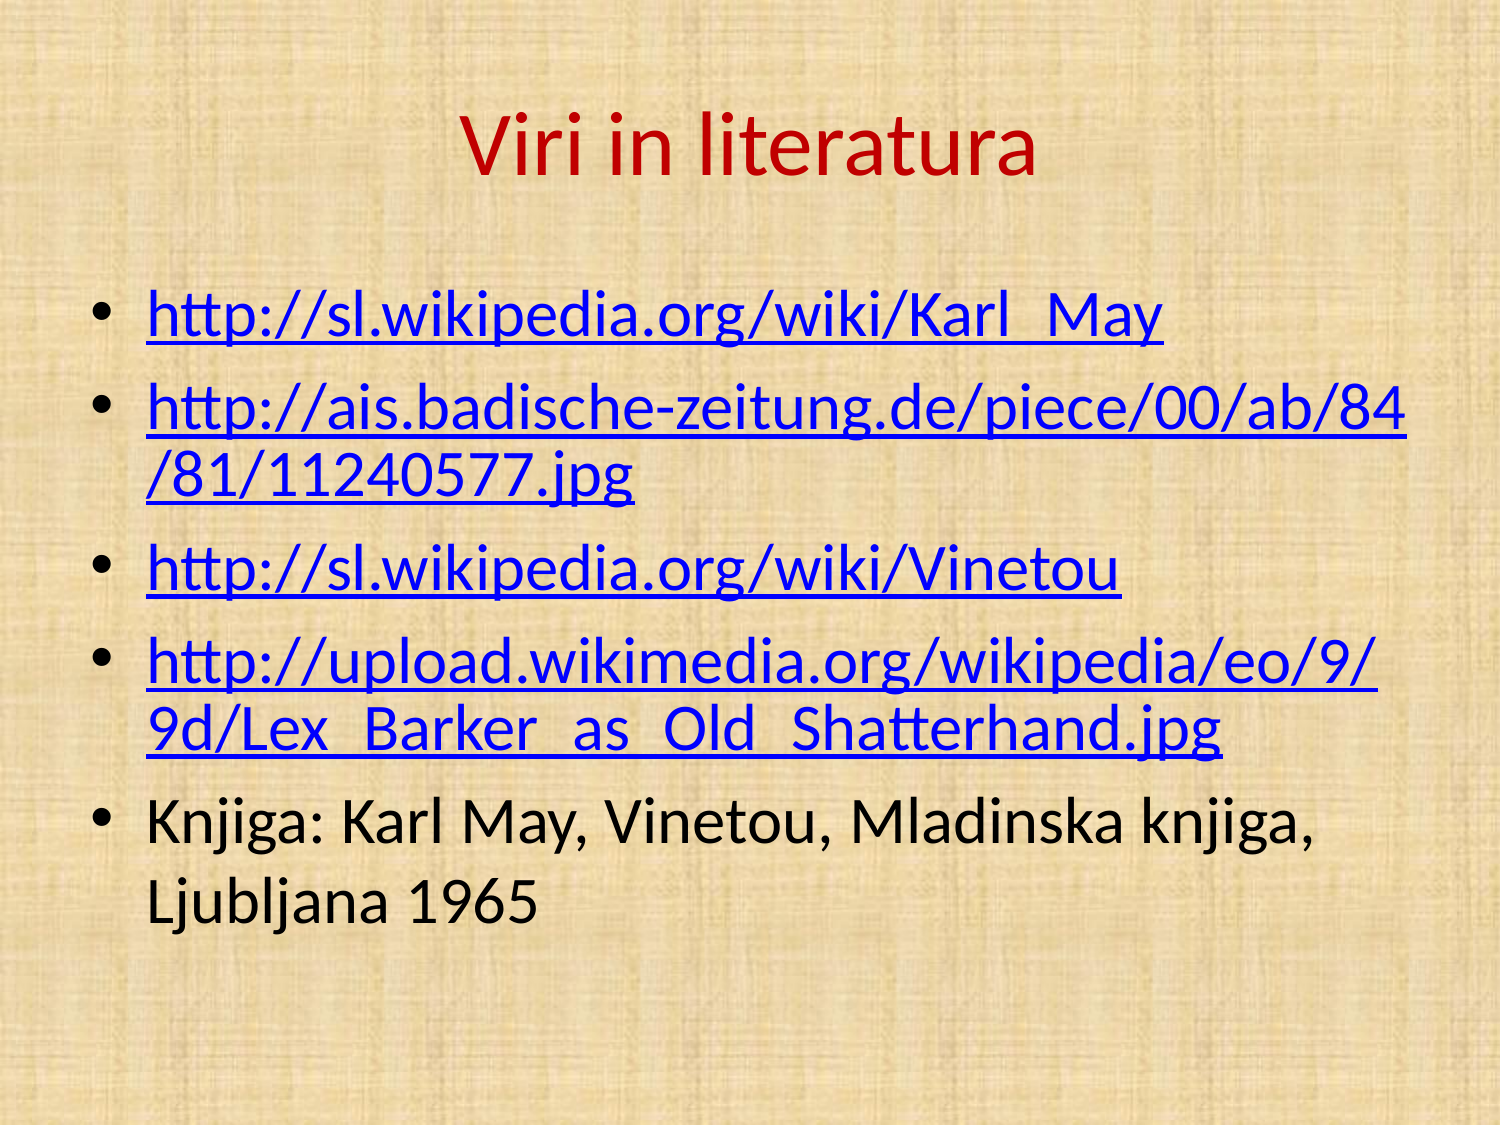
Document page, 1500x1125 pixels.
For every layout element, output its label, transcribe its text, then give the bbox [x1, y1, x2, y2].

picture [0, 0, 1500, 1125]
title Viri in literatura [75, 45, 1425, 233]
list http://sl.wikipedia.org/wiki/Karl_May http://ais.badische-zeitung.de/piece/00/ab/84/81/11240577.jpg http://sl.wikipedia.org/wiki/Vinetou http://upload.wikimedia.org/wikipedia/eo/9/9d/Lex_Barker_as_Old_Shatterhand.jpg Knjiga: Karl May, Vinetou, Mladinska knjiga, Ljubljana 1965 [75, 262, 1425, 1005]
